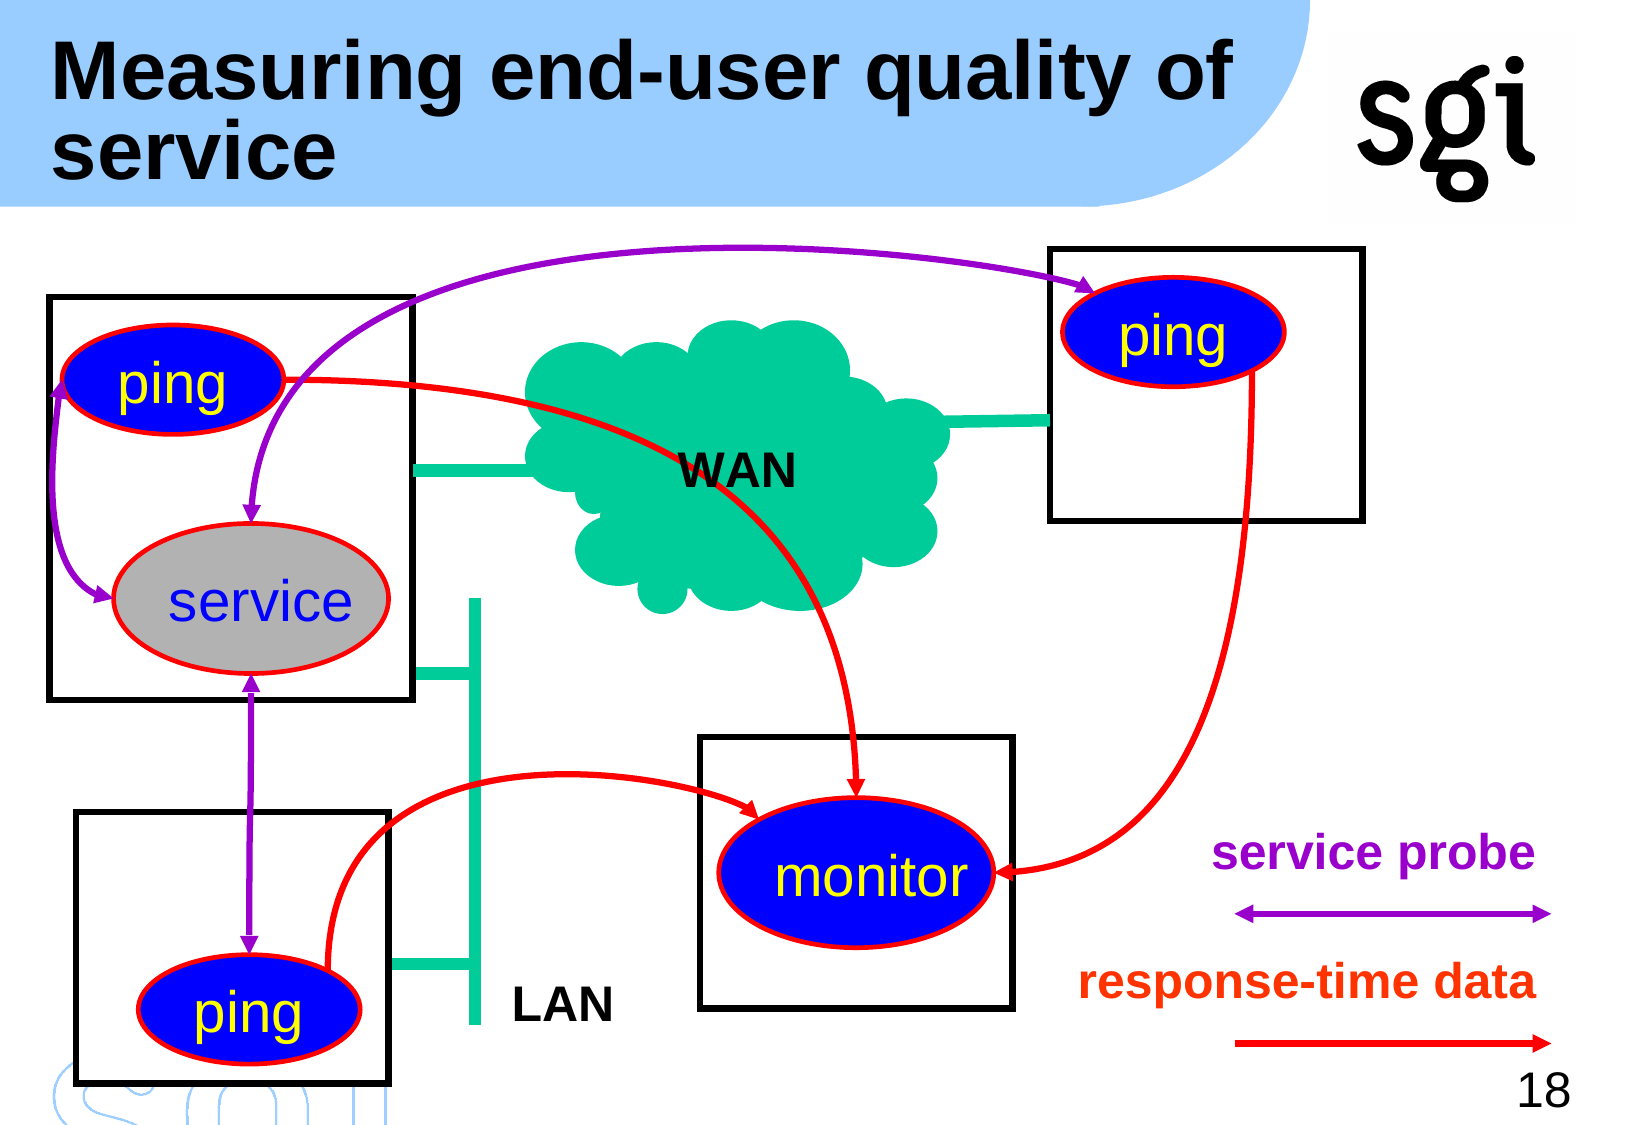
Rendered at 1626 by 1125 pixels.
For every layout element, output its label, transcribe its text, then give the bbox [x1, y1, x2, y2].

text_box [312, 308, 413, 382]
text_box ping [138, 954, 361, 1065]
text_box [251, 811, 389, 968]
text_box [699, 797, 1013, 1009]
text_box service probe [1196, 811, 1551, 888]
text_box [1050, 283, 1248, 522]
text_box [76, 811, 391, 1084]
text_box [857, 736, 1013, 871]
text_box service [113, 523, 389, 674]
text_box ping [1062, 277, 1285, 387]
title Measuring end-user quality of service [36, 24, 1318, 208]
text_box [699, 736, 855, 819]
text_box WAN [662, 429, 812, 506]
text_box monitor [718, 797, 994, 948]
text_box LAN [496, 964, 629, 1040]
text_box [49, 296, 413, 700]
text_box [59, 383, 295, 597]
text_box ping [61, 324, 284, 435]
text_box response-time data [1062, 941, 1552, 1017]
text_box [252, 383, 415, 700]
text_box [1050, 249, 1363, 522]
